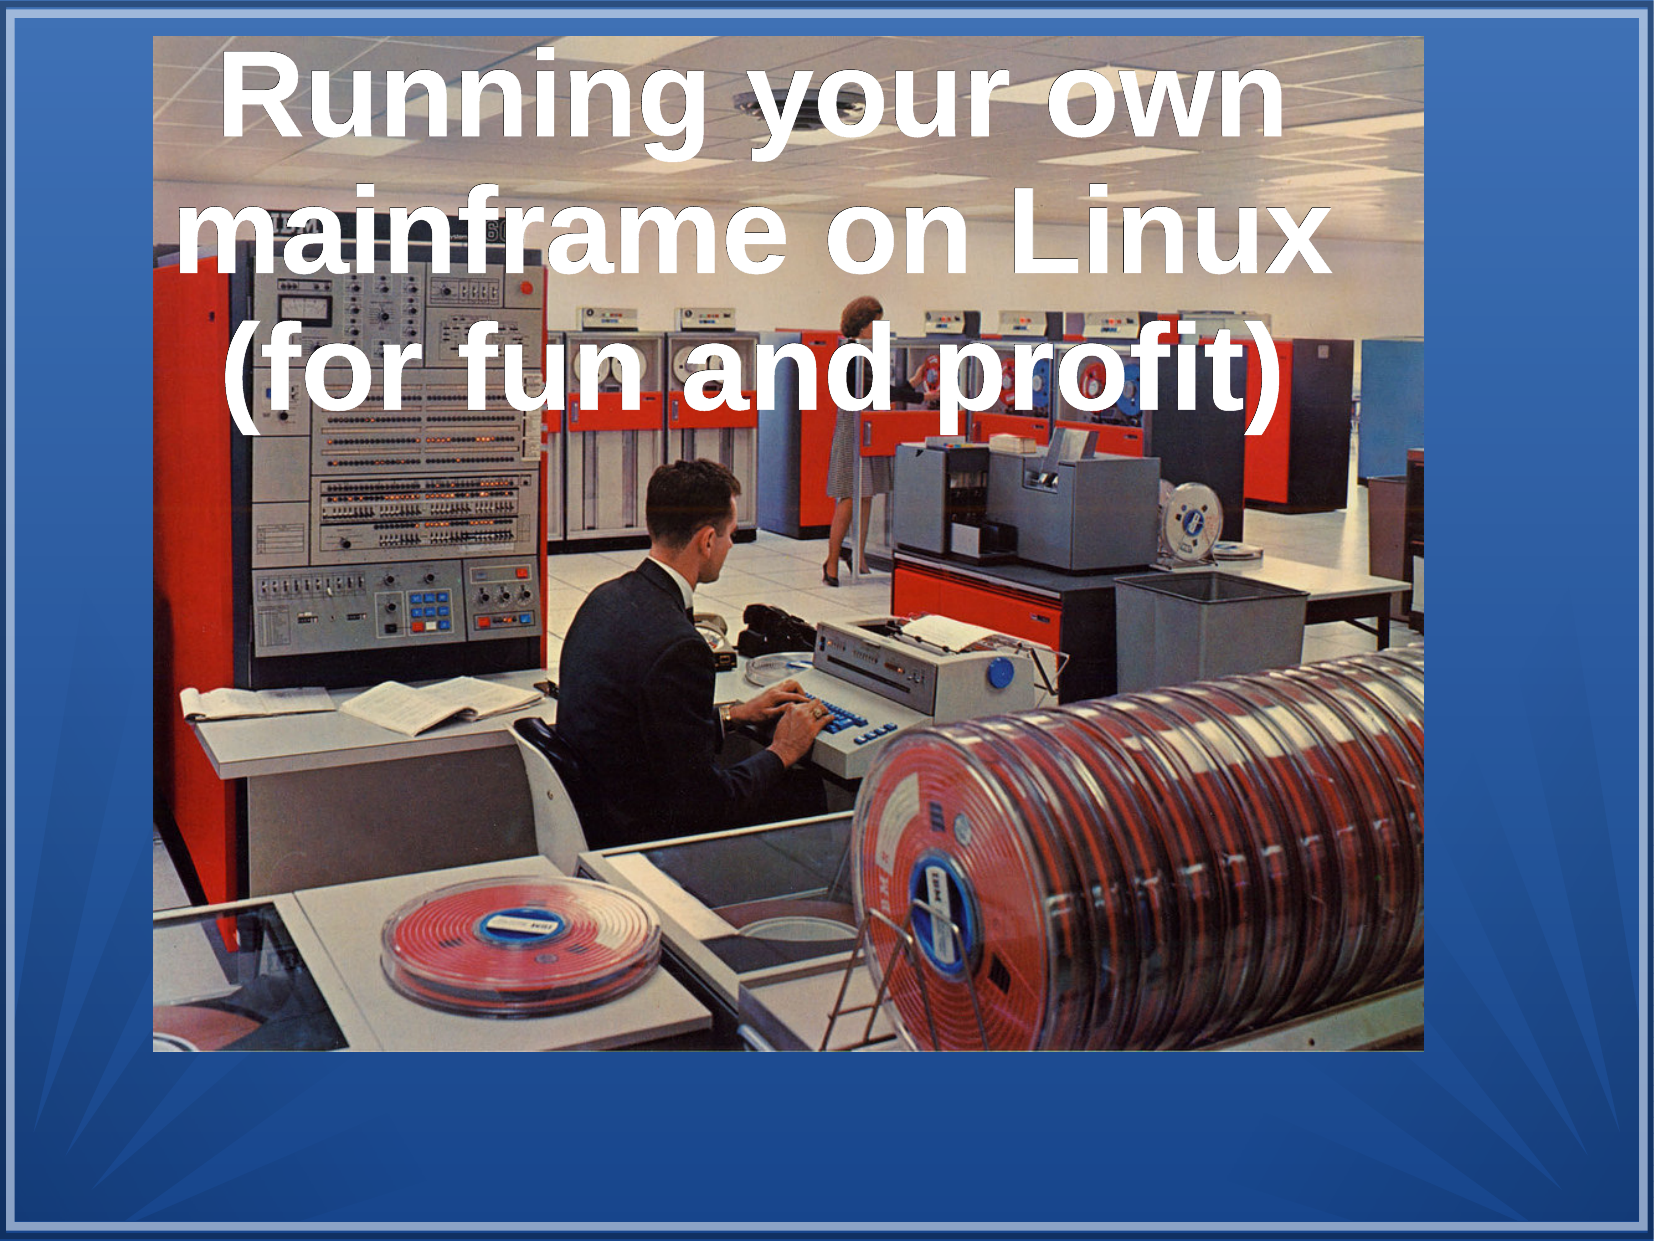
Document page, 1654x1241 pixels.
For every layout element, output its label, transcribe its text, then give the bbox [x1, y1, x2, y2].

picture [153, 36, 1424, 1052]
title Running your own mainframe on Linux (for fun and profit) [147, 25, 1359, 436]
